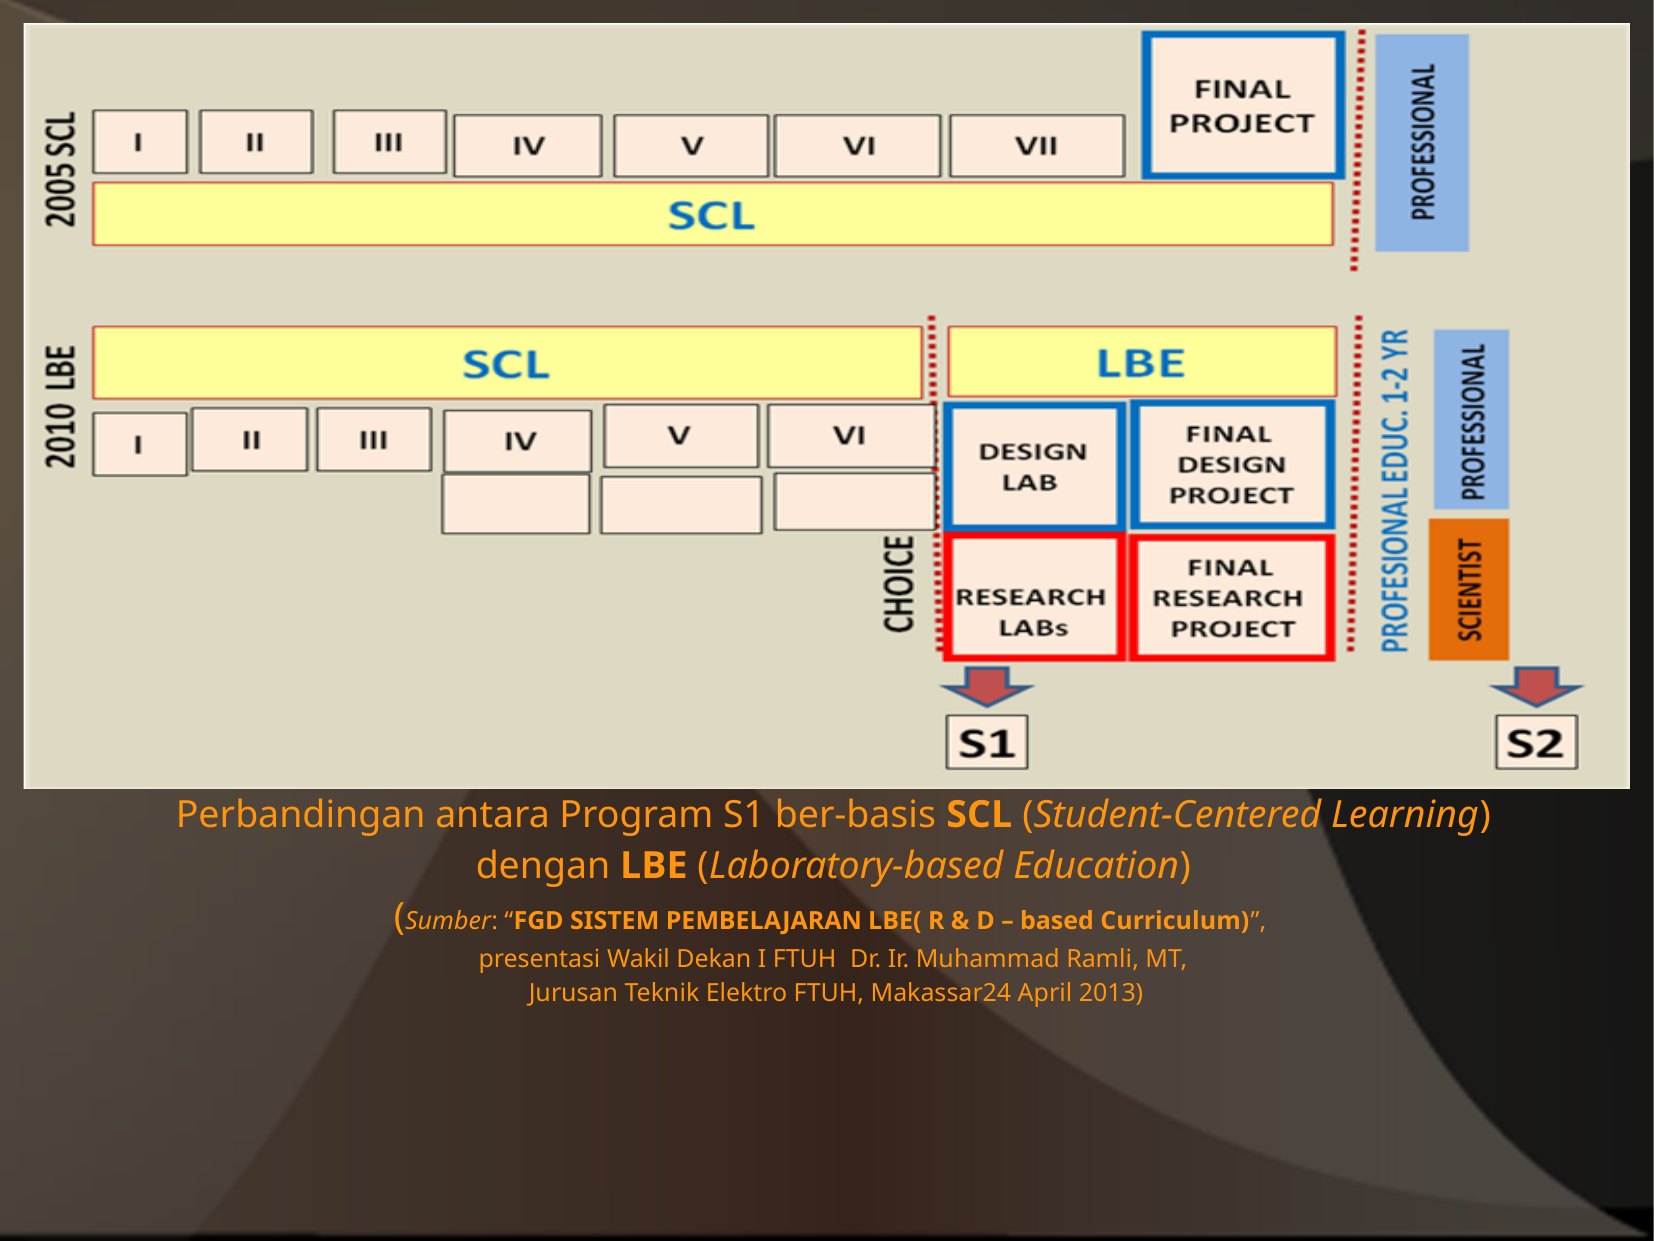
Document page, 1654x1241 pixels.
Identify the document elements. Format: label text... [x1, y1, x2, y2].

picture [0, 0, 1654, 1241]
text_box Perbandingan antara Program S1 ber-basis SCL (Student-Centered Learning) dengan LBE (Laboratory-based Education) (Sumber: “FGD SISTEM PEMBELAJARAN LBE( R & D – based Curriculum)”, presentasi Wakil Dekan I FTUH Dr. Ir. Muhammad Ramli, MT, Jurusan Teknik Elektro FTUH, Makassar24 April 2013) [39, 815, 1628, 981]
